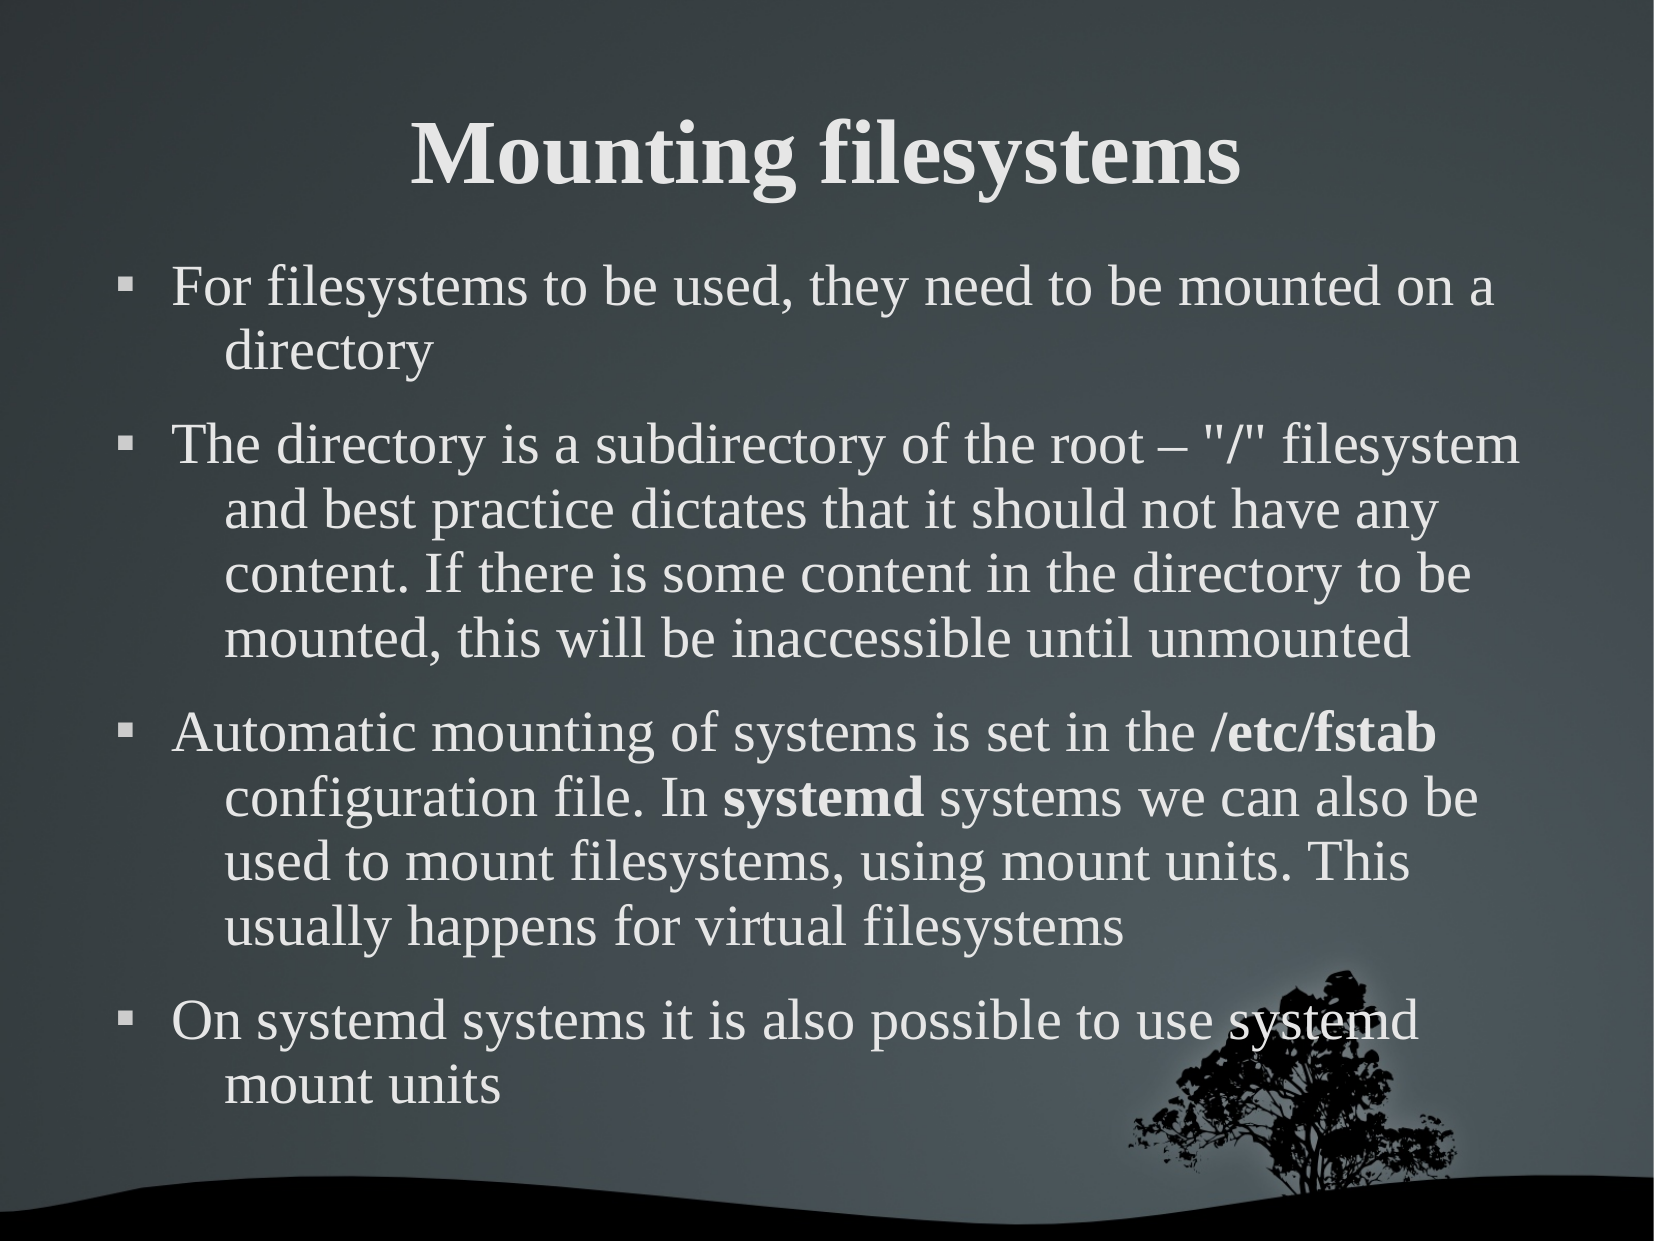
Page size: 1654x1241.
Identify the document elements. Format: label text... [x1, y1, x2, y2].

list For filesystems to be used, they need to be mounted on a directory The directory is a subdirectory of the root – "/" filesystem and best practice dictates that it should not have any content. If there is some content in the directory to be mounted, this will be inaccessible until unmounted Automatic mounting of systems is set in the /etc/fstab configuration file. In systemd systems we can also be used to mount filesystems, using mount units. This usually happens for virtual filesystems On systemd systems it is also possible to use systemd mount units [82, 253, 1571, 1117]
picture [0, 0, 1654, 1241]
title Mounting filesystems [82, 33, 1571, 253]
